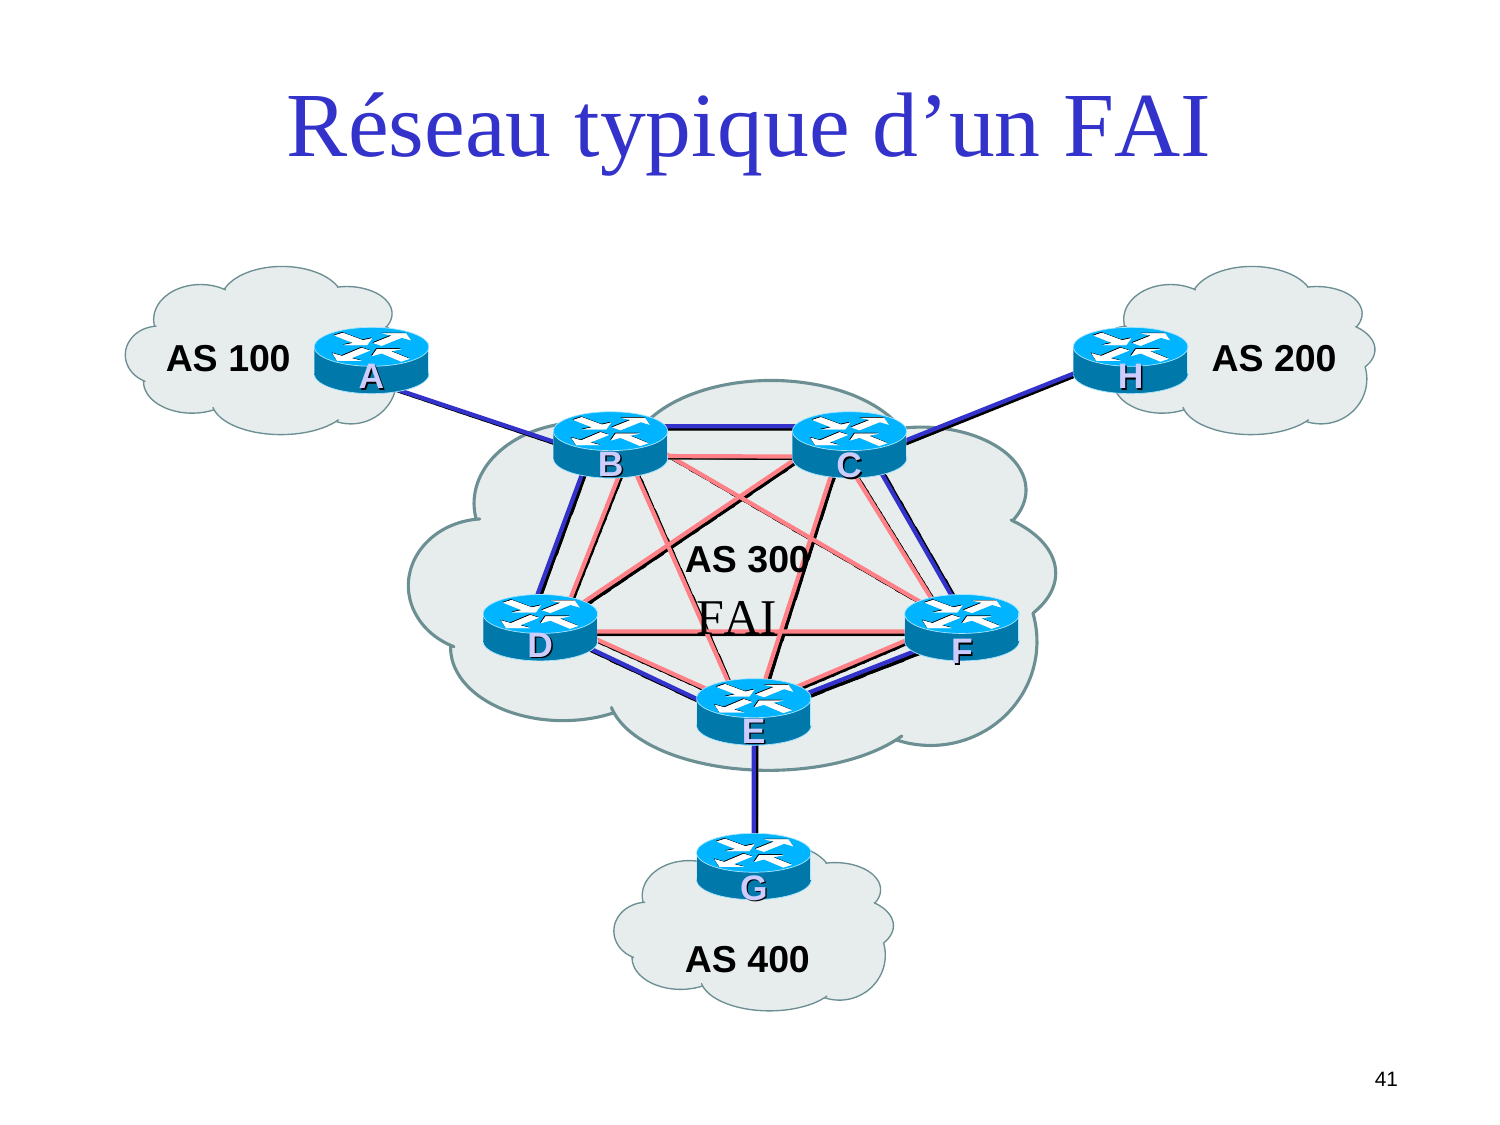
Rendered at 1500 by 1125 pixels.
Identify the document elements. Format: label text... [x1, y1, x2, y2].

text_box AS 300 [676, 538, 819, 581]
text_box C [836, 446, 863, 486]
picture [612, 833, 898, 1015]
picture [1135, 334, 1168, 345]
picture [717, 854, 750, 866]
picture [756, 701, 789, 712]
text_box FAI [681, 581, 792, 654]
picture [1073, 265, 1379, 439]
text_box AS 200 [1202, 337, 1346, 380]
picture [756, 855, 789, 867]
text_box E [741, 711, 766, 752]
picture [1095, 333, 1129, 345]
picture [719, 839, 752, 851]
picture [123, 265, 1062, 776]
text_box D [527, 625, 554, 666]
text_box F [950, 632, 973, 672]
picture [1094, 349, 1127, 360]
text_box H [1117, 357, 1144, 397]
text_box AS 100 [156, 337, 300, 380]
title Réseau typique d’un FAI [112, 37, 1388, 226]
text_box AS 400 [676, 938, 819, 981]
picture [758, 840, 791, 851]
text_box A [358, 357, 385, 397]
text_box B [597, 444, 624, 485]
text_box G [739, 868, 768, 909]
picture [719, 685, 753, 696]
picture [758, 685, 791, 696]
picture [717, 700, 749, 712]
picture [1133, 349, 1166, 361]
